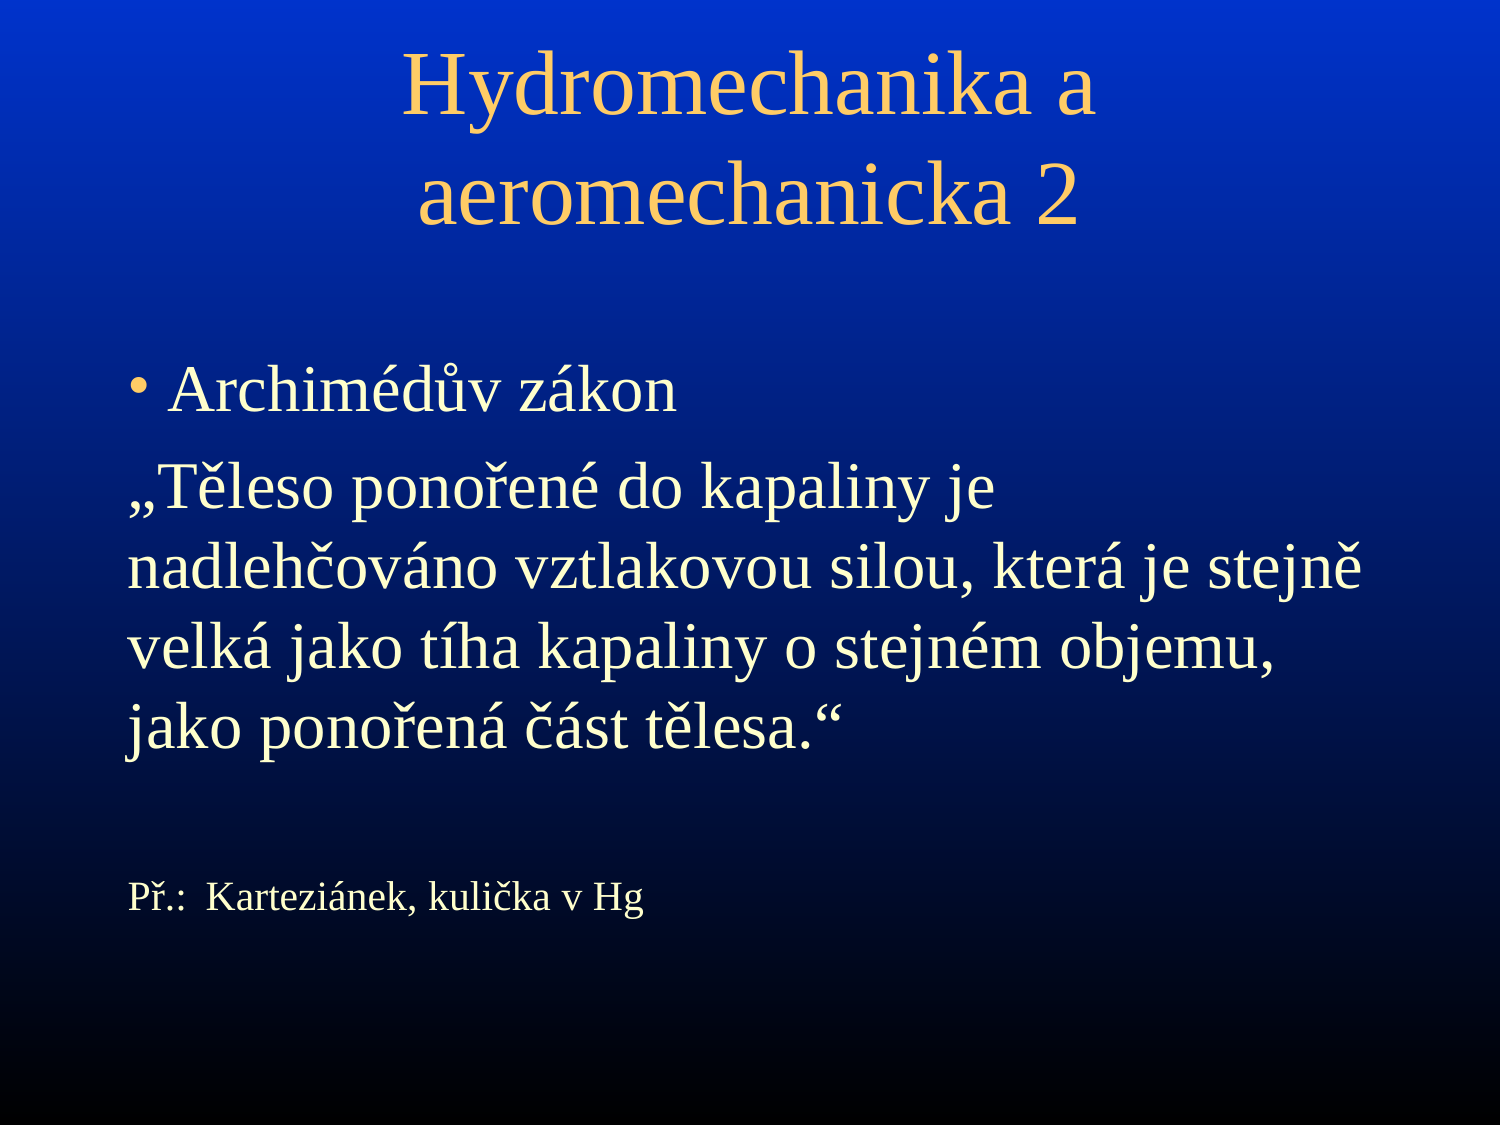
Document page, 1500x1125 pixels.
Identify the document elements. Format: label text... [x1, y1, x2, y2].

title Hydromechanika a aeromechanicka 2 [112, 14, 1388, 250]
list Archimédův zákon „Těleso ponořené do kapaliny je nadlehčováno vztlakovou silou, která je stejně velká jako tíha kapaliny o stejném objemu, jako ponořená část tělesa.“ Př.: Karteziánek, kulička v Hg [112, 337, 1388, 1013]
